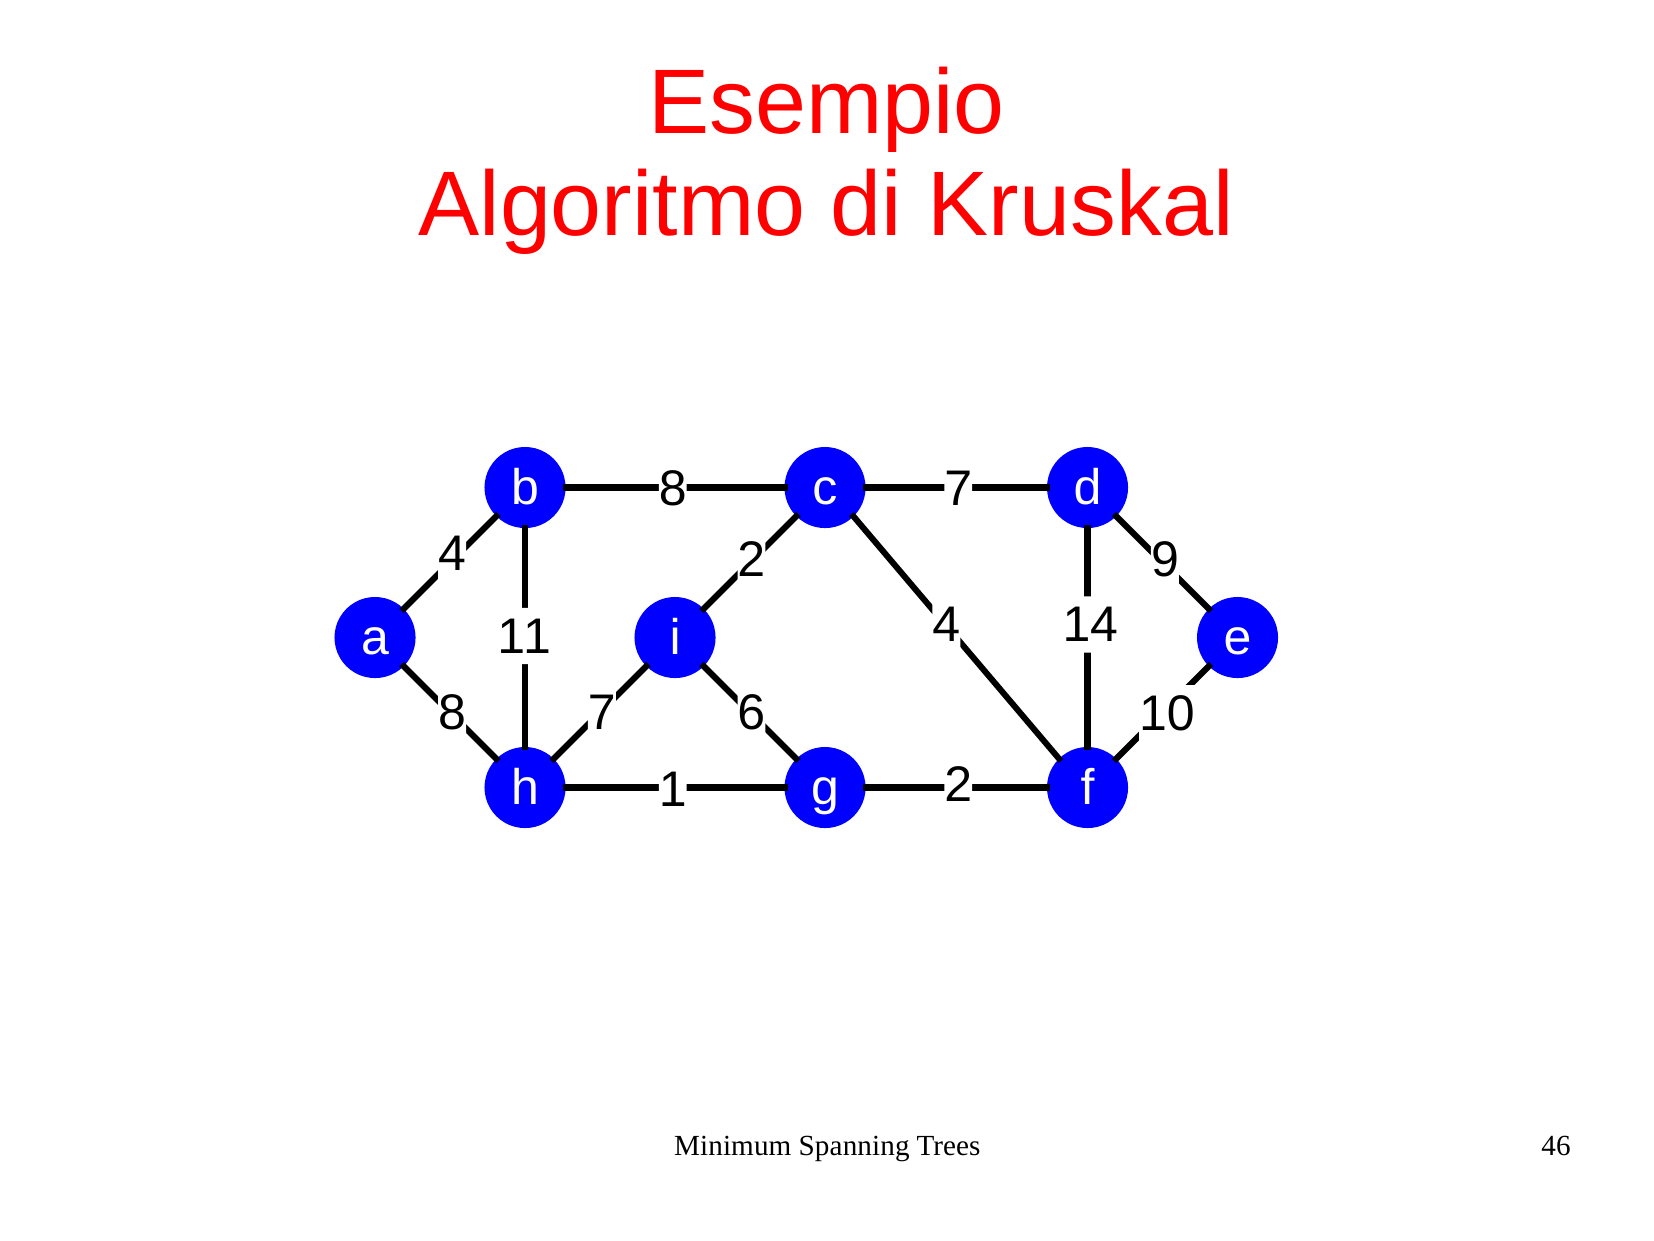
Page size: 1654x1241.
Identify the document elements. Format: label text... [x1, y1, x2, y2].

text_box 8 [438, 684, 467, 741]
text_box 4 [932, 596, 961, 653]
text_box b [487, 450, 563, 525]
title Esempio Algoritmo di Kruskal [82, 49, 1571, 257]
text_box 7 [587, 684, 616, 742]
text_box 2 [944, 756, 973, 813]
text_box 6 [737, 684, 766, 742]
text_box f [1050, 750, 1126, 826]
text_box g [787, 750, 863, 826]
text_box 4 [438, 525, 467, 582]
text_box 11 [497, 607, 557, 665]
text_box 9 [1150, 531, 1179, 588]
text_box 1 [658, 761, 687, 818]
text_box a [337, 600, 413, 676]
text_box 8 [658, 460, 687, 517]
text_box d [1050, 450, 1126, 525]
text_box h [487, 750, 563, 826]
text_box 7 [944, 460, 973, 517]
text_box 2 [737, 531, 766, 588]
text_box 10 [1139, 685, 1195, 742]
text_box i [637, 600, 713, 676]
text_box c [787, 450, 863, 526]
text_box e [1200, 600, 1276, 676]
text_box 14 [1062, 596, 1119, 653]
